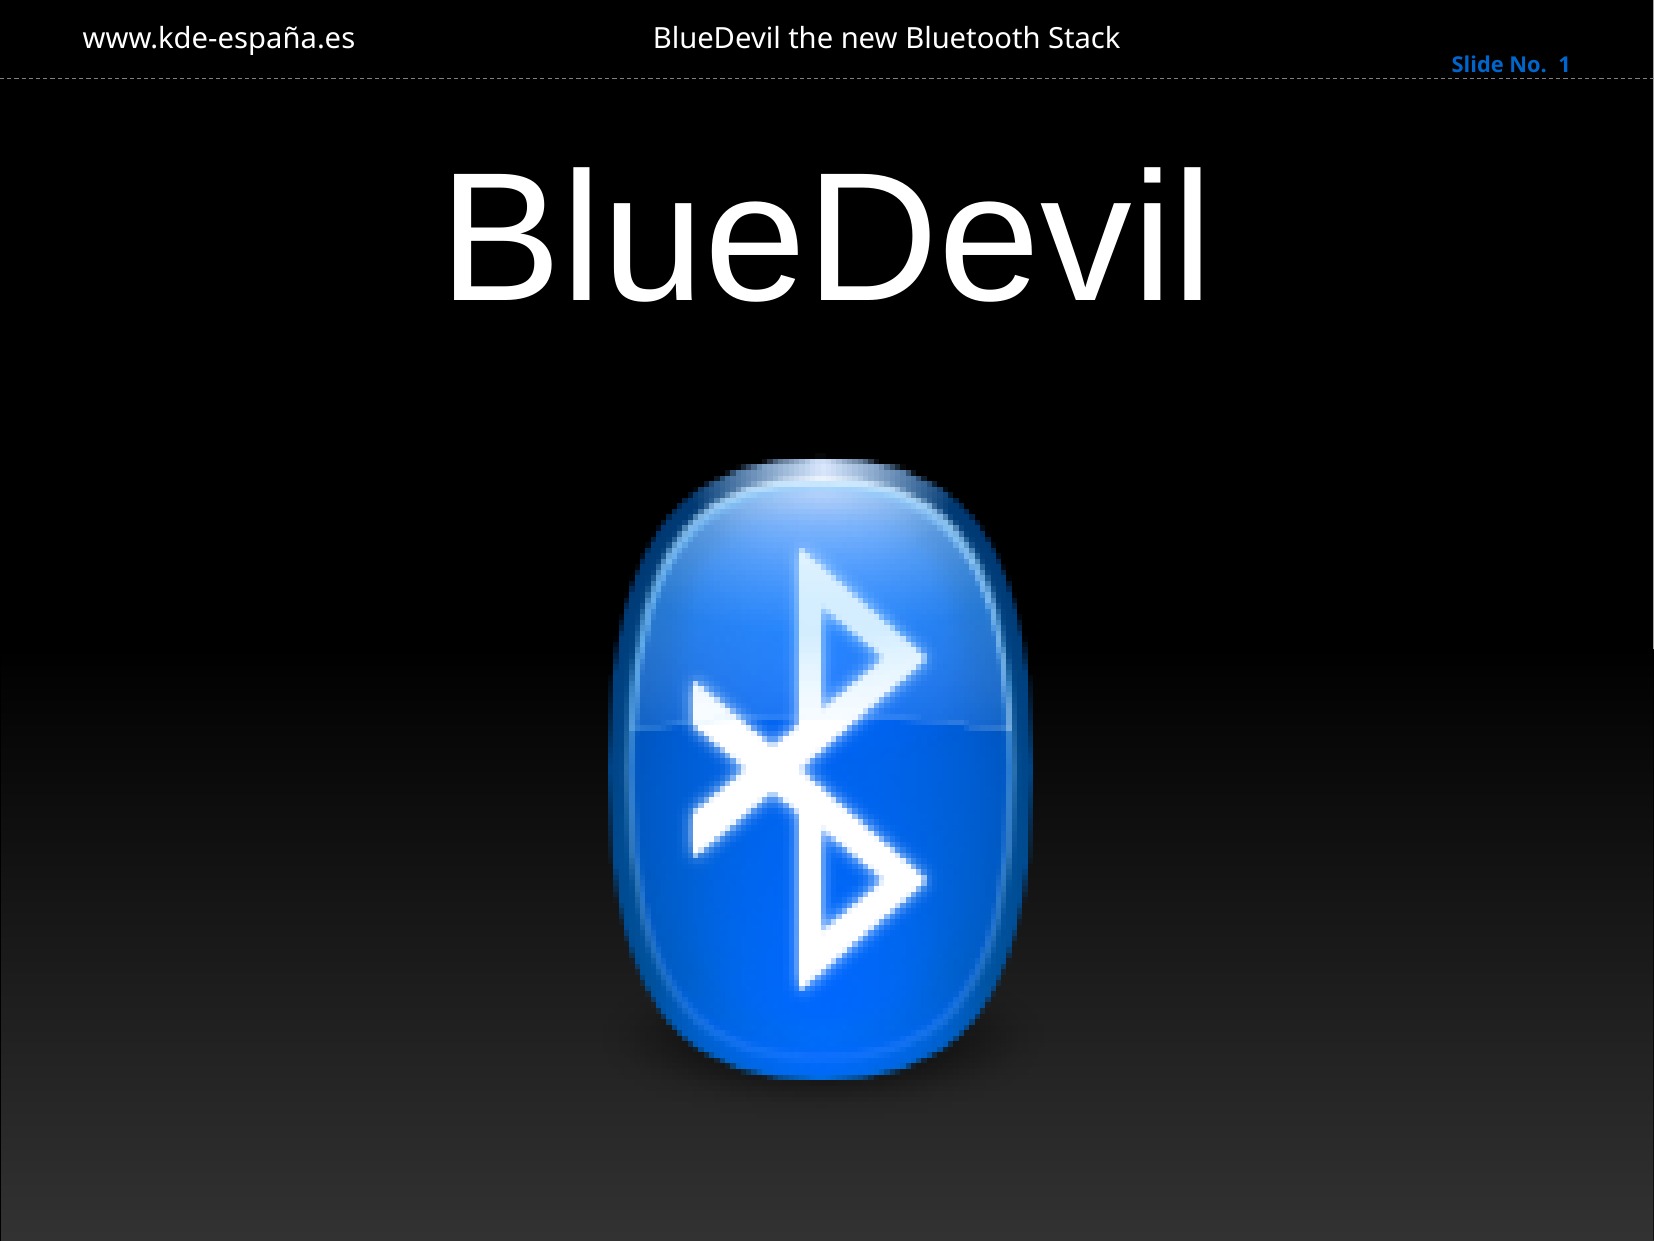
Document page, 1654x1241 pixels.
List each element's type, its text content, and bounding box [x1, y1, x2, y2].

picture [481, 415, 1161, 1125]
text_box BlueDevil [0, 127, 1654, 347]
